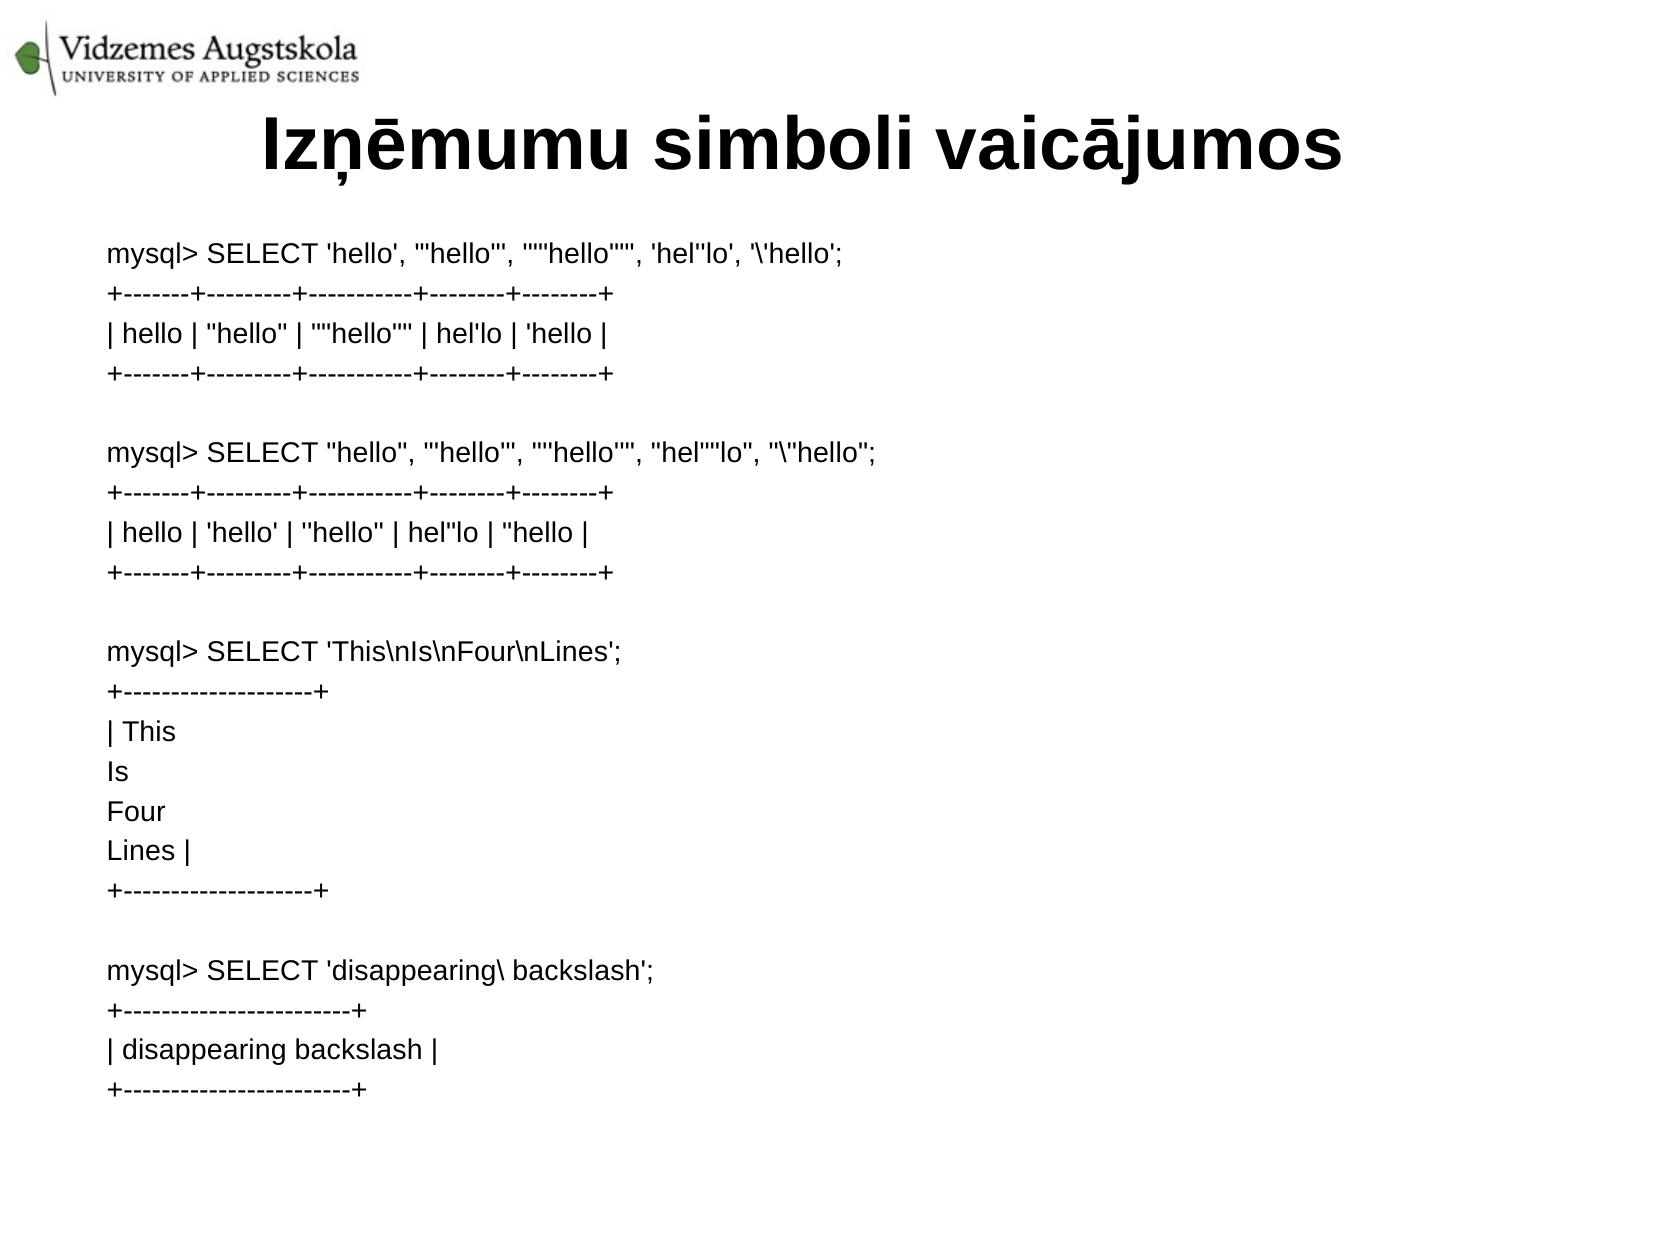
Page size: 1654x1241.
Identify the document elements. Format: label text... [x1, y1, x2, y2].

title Izņēmumu simboli vaicājumos [94, 103, 1512, 188]
list mysql> SELECT 'hello', '"hello"', '""hello""', 'hel''lo', '\'hello'; +-------+---------+-----------+--------+--------+ | hello | "hello" | ""hello"" | hel'lo | 'hello | +-------+---------+-----------+--------+--------+ mysql> SELECT "hello", "'hello'", "''hello''", "hel""lo", "\"hello"; +-------+---------+-----------+--------+--------+ | hello | 'hello' | ''hello'' | hel"lo | "hello | +-------+---------+-----------+--------+--------+ mysql> SELECT 'This\nIs\nFour\nLines'; +--------------------+ | This Is Four Lines | +--------------------+ mysql> SELECT 'disappearing\ backslash'; +------------------------+ | disappearing backslash | +------------------------+ [82, 236, 1569, 1107]
picture [5, 2, 368, 113]
